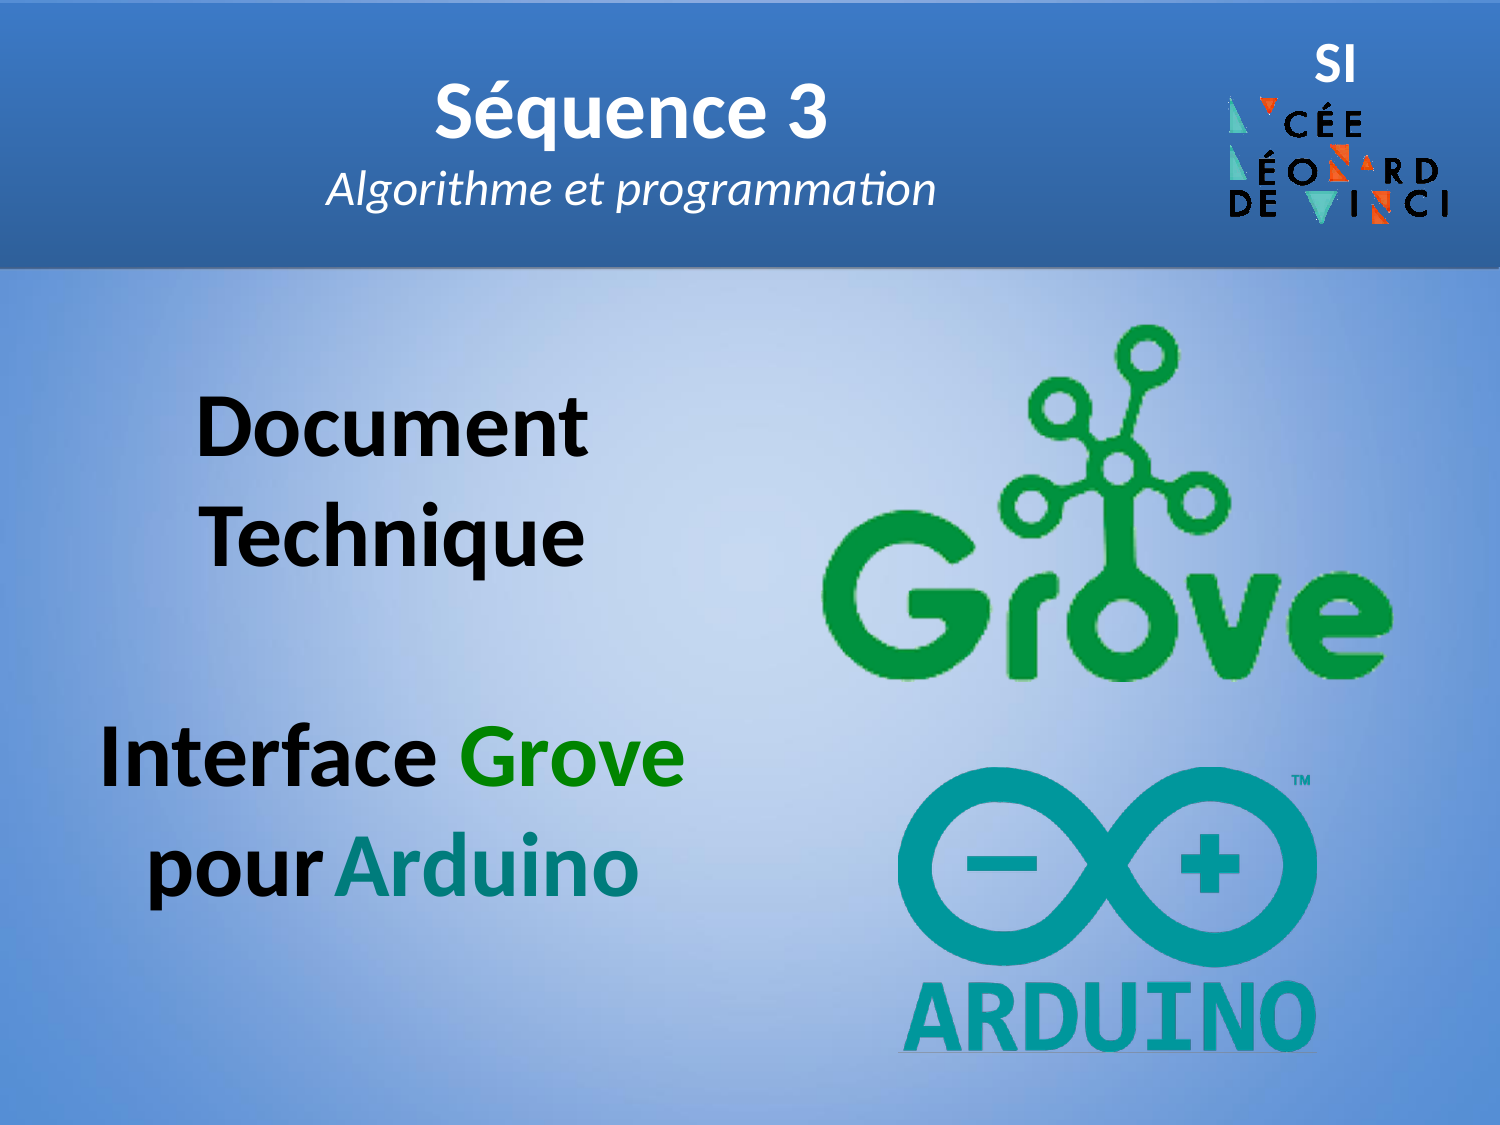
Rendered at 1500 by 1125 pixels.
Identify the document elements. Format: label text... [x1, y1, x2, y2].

text_box Document Technique Interface Grove pour Arduino [0, 357, 786, 645]
picture [0, 267, 1500, 1125]
text_box SI [1226, 16, 1447, 91]
title Séquence 3 Algorithme et programmation [0, 3, 1500, 267]
picture [1224, 91, 1450, 228]
